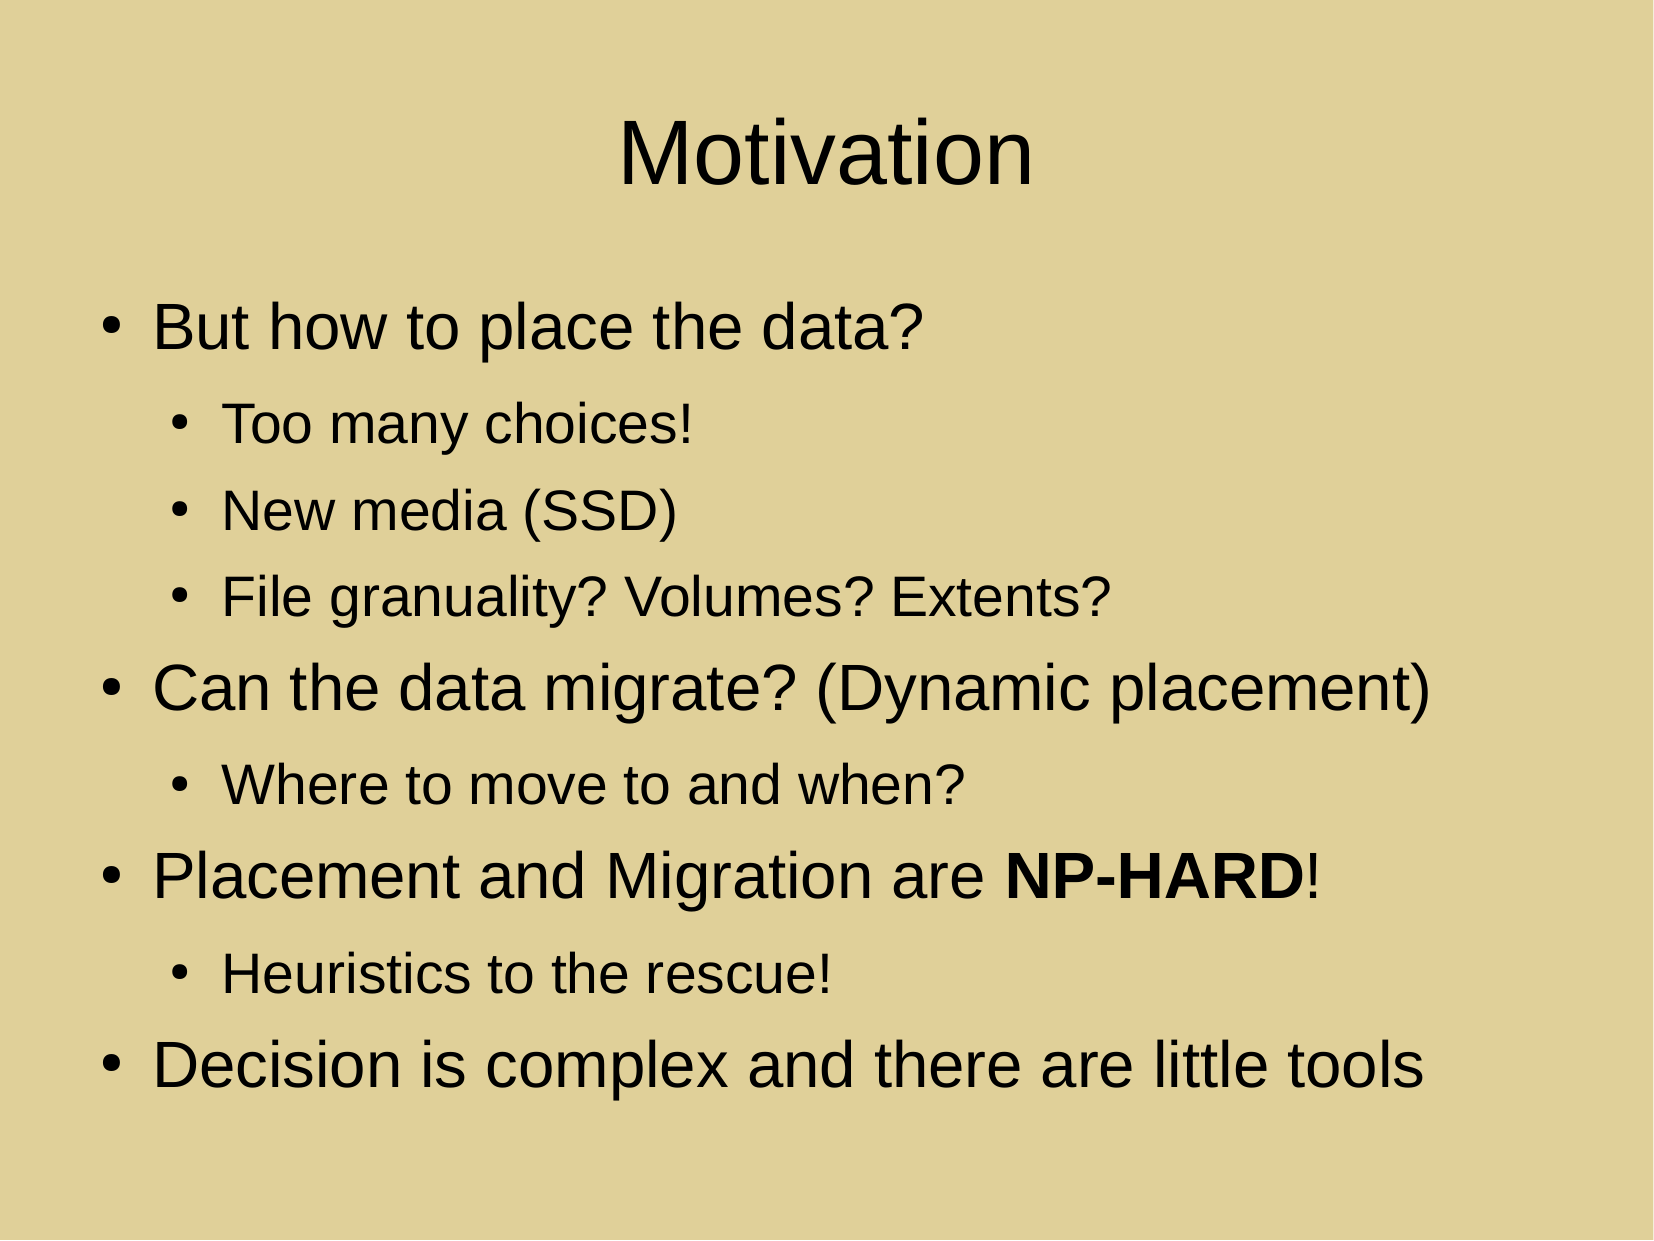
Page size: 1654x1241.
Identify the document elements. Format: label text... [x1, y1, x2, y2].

list But how to place the data? Too many choices! New media (SSD) File granuality? Volumes? Extents? Can the data migrate? (Dynamic placement) Where to move to and when? Placement and Migration are NP-HARD! Heuristics to the rescue! Decision is complex and there are little tools [82, 290, 1571, 1109]
title Motivation [82, 49, 1571, 257]
